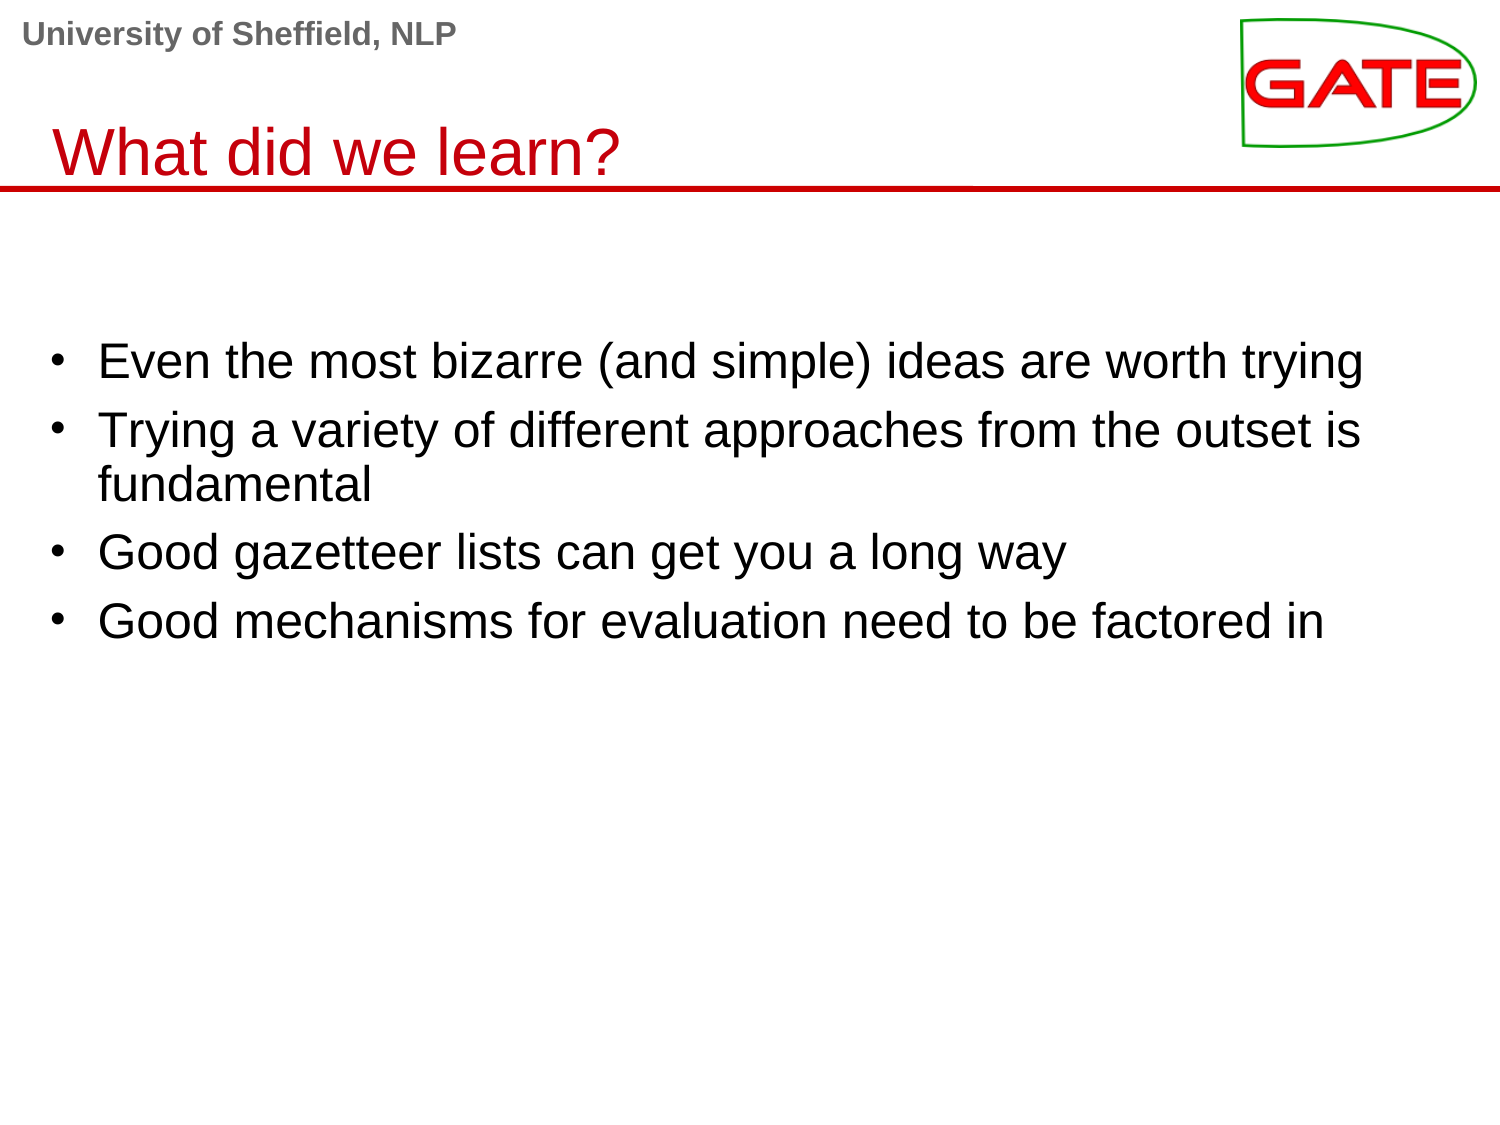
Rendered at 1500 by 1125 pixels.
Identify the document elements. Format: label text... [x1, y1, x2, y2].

list Even the most bizarre (and simple) ideas are worth trying Trying a variety of different approaches from the outset is fundamental Good gazetteer lists can get you a long way Good mechanisms for evaluation need to be factored in [29, 243, 1447, 1125]
picture [1381, 18, 1477, 148]
title What did we learn? [37, 0, 1381, 197]
